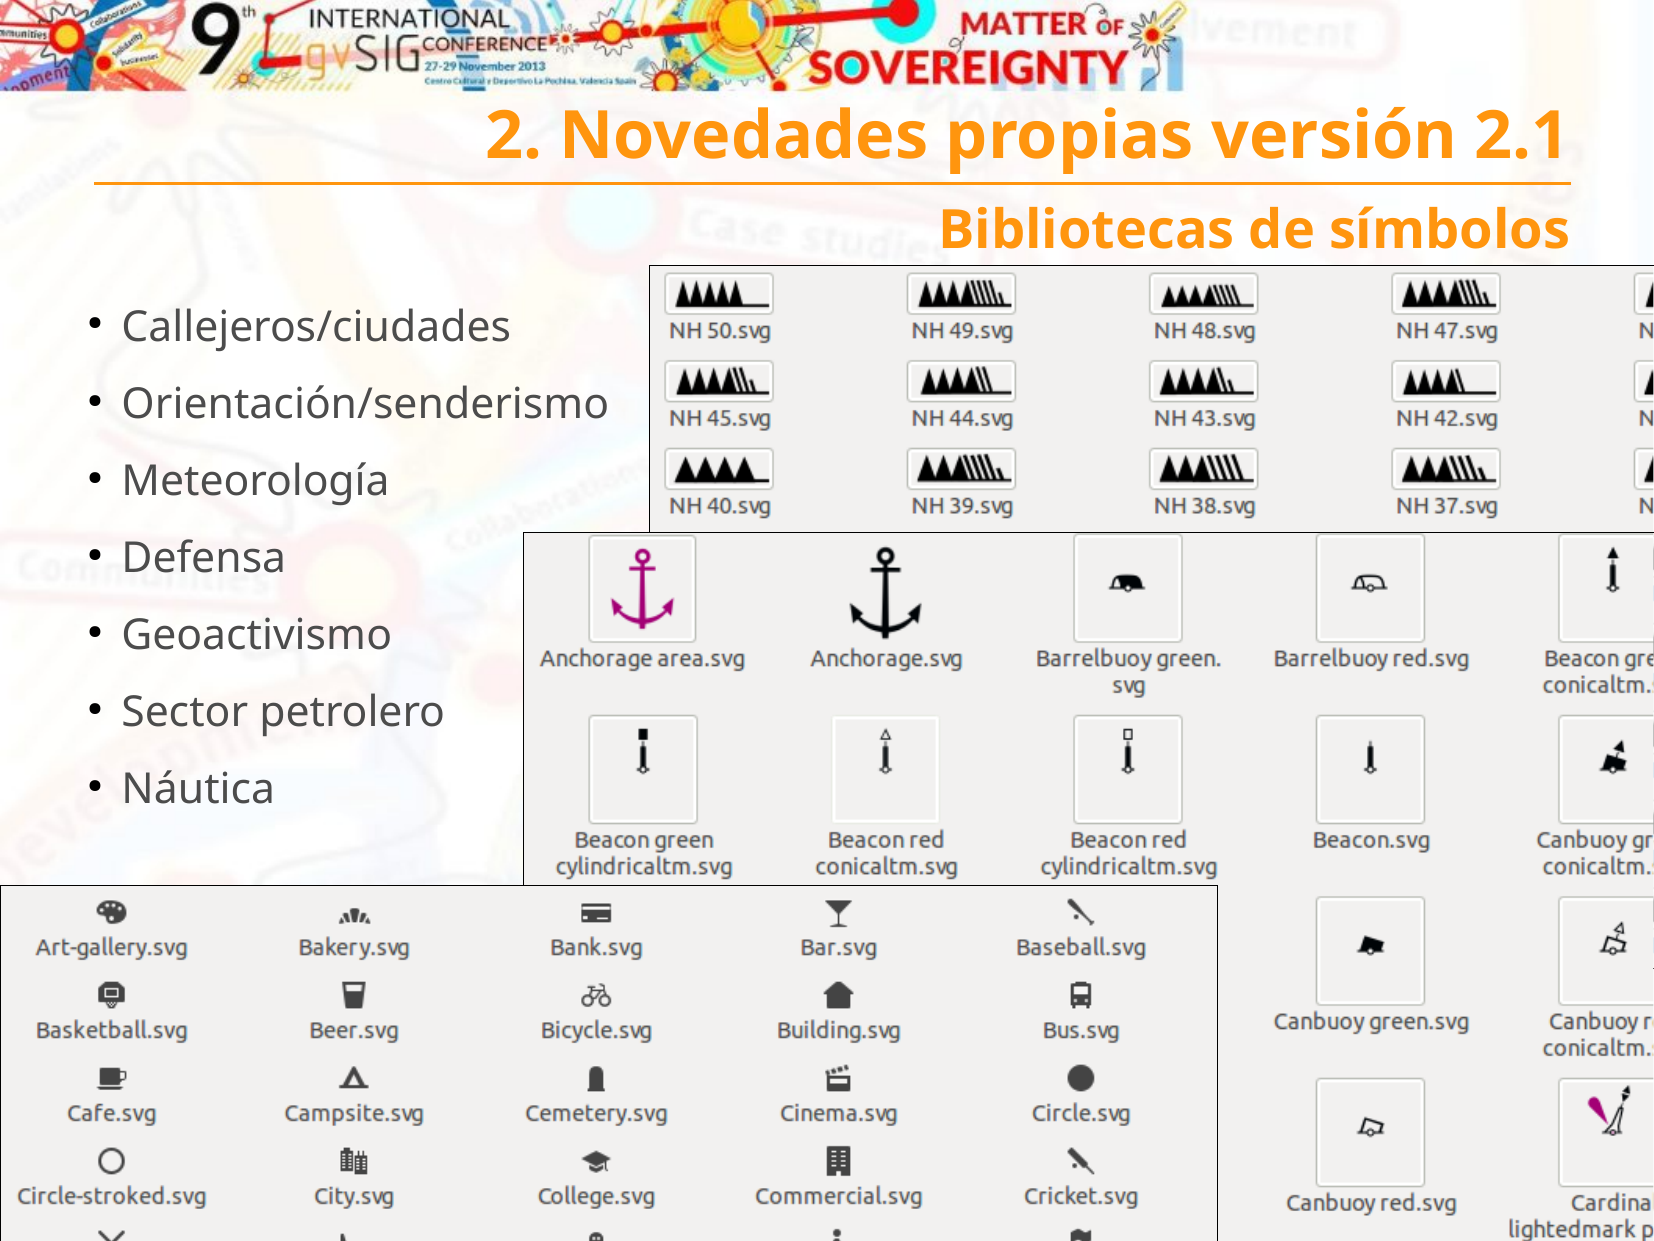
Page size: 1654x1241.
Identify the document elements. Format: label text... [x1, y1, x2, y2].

title Bibliotecas de símbolos [82, 183, 1571, 272]
title 2. Novedades propias versión 2.1 [82, 88, 1571, 178]
list Callejeros/ciudades Orientación/senderismo Meteorología Defensa Geoactivismo Sector petrolero Náutica [76, 295, 649, 827]
picture [0, 0, 1654, 1241]
